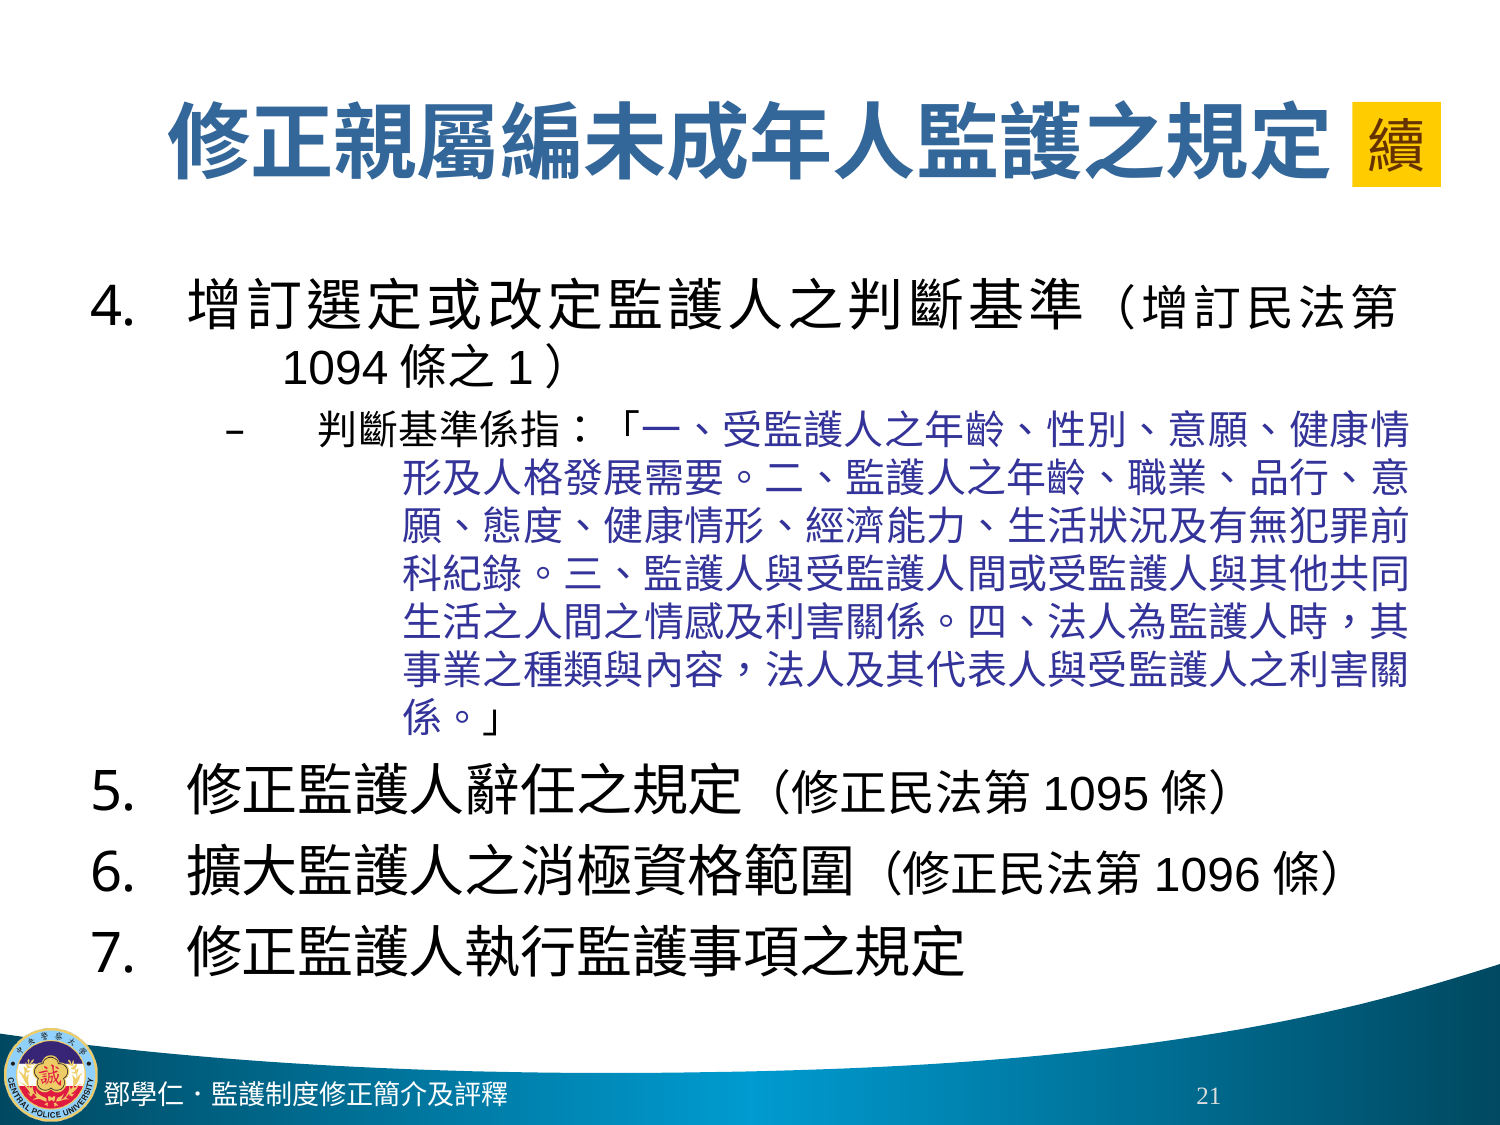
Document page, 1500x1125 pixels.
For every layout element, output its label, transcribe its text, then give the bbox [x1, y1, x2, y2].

title 修正親屬編未成年人監護之規定 [75, 45, 1426, 233]
list 增訂選定或改定監護人之判斷基準（增訂民法第1094條之1） 判斷基準係指：「一、受監護人之年齡、性別、意願、健康情形及人格發展需要。二、監護人之年齡、職業、品行、意願、態度、健康情形、經濟能力、生活狀況及有無犯罪前科紀錄。三、監護人與受監護人間或受監護人與其他共同生活之人間之情感及利害關係。四、法人為監護人時，其事業之種類與內容，法人及其代表人與受監護人之利害關係。」 修正監護人辭任之規定（修正民法第1095條） 擴大監護人之消極資格範圍（修正民法第1096條） 修正監護人執行監護事項之規定 [75, 262, 1426, 1005]
text_box 續 [1352, 101, 1441, 187]
text_box [1181, 1046, 1500, 1125]
